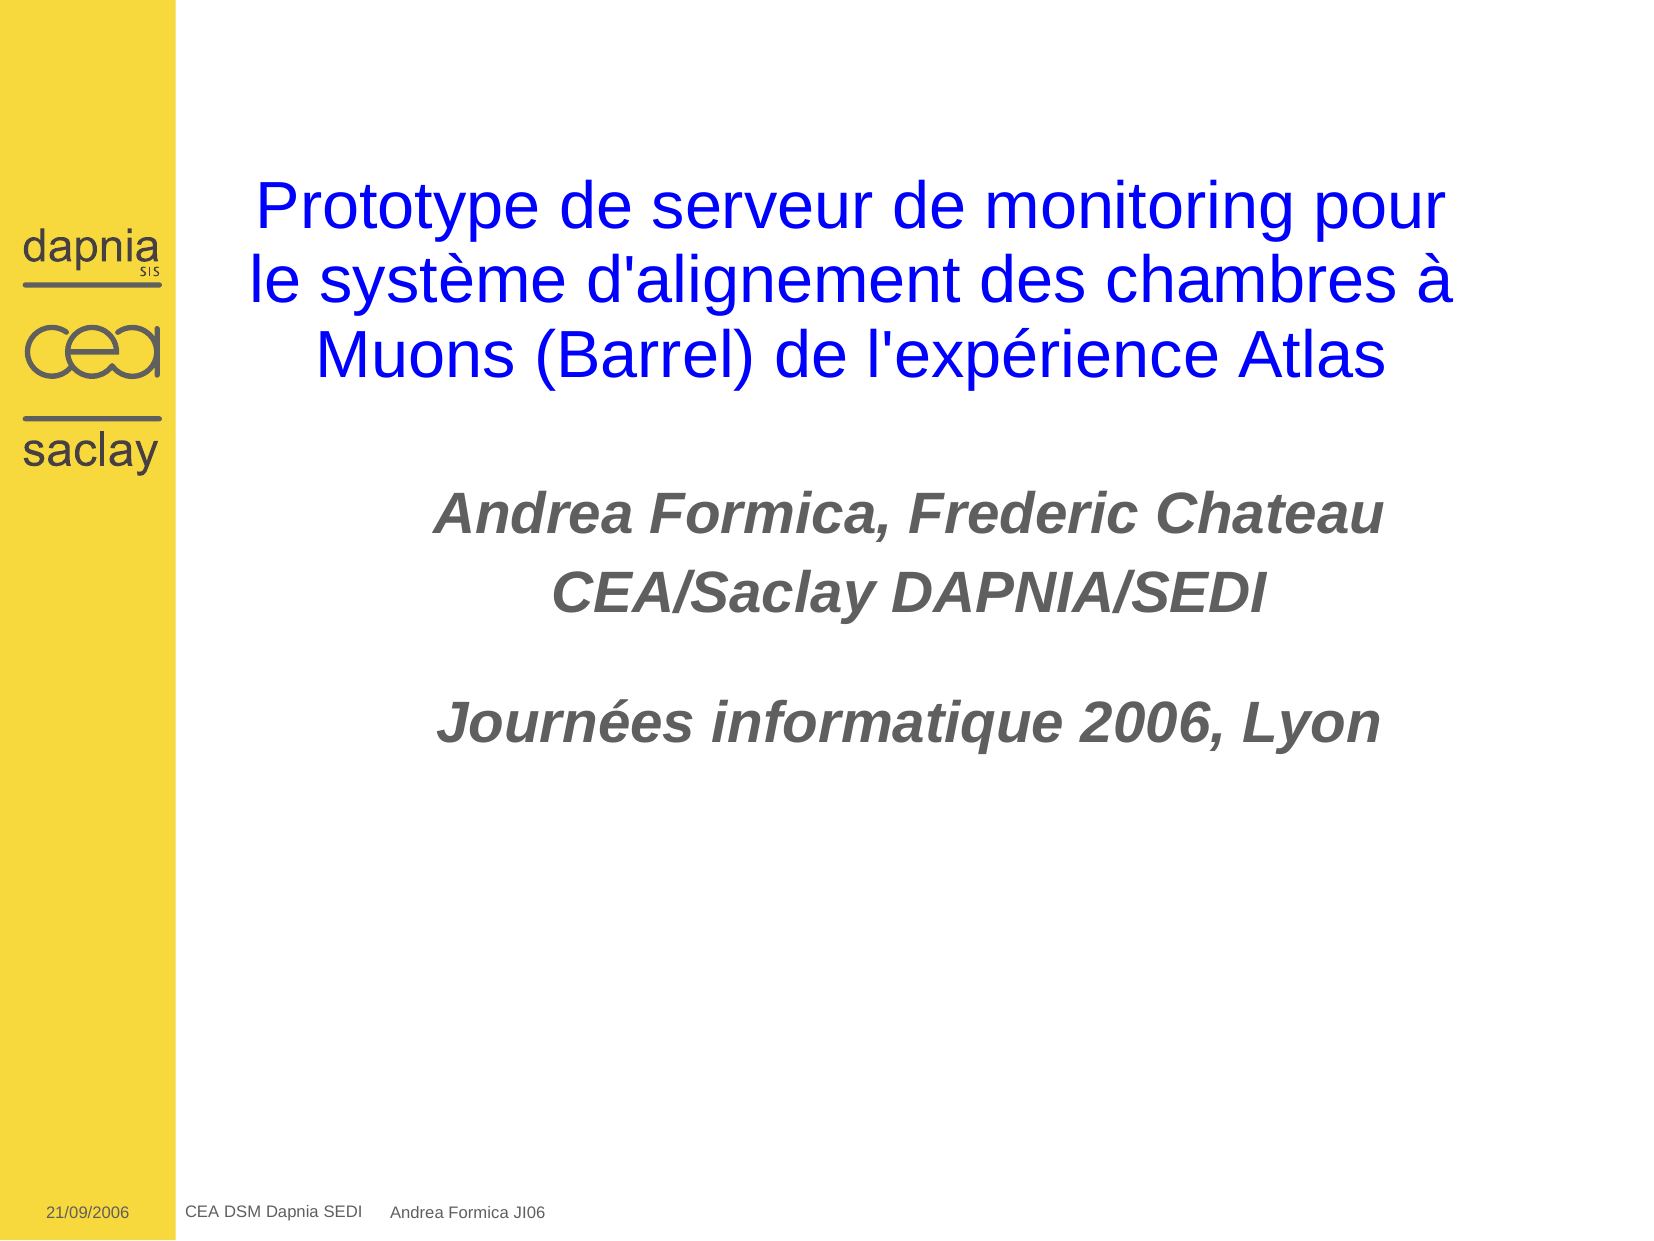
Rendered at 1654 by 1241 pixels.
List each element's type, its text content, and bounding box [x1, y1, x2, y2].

subtitle Andrea Formica, Frederic Chateau CEA/Saclay DAPNIA/SEDI Journées informatique 2006, Lyon [206, 375, 1613, 861]
title Prototype de serveur de monitoring pour le système d'alignement des chambres à Muons (Barrel) de l'expérience Atlas [241, 164, 1463, 375]
